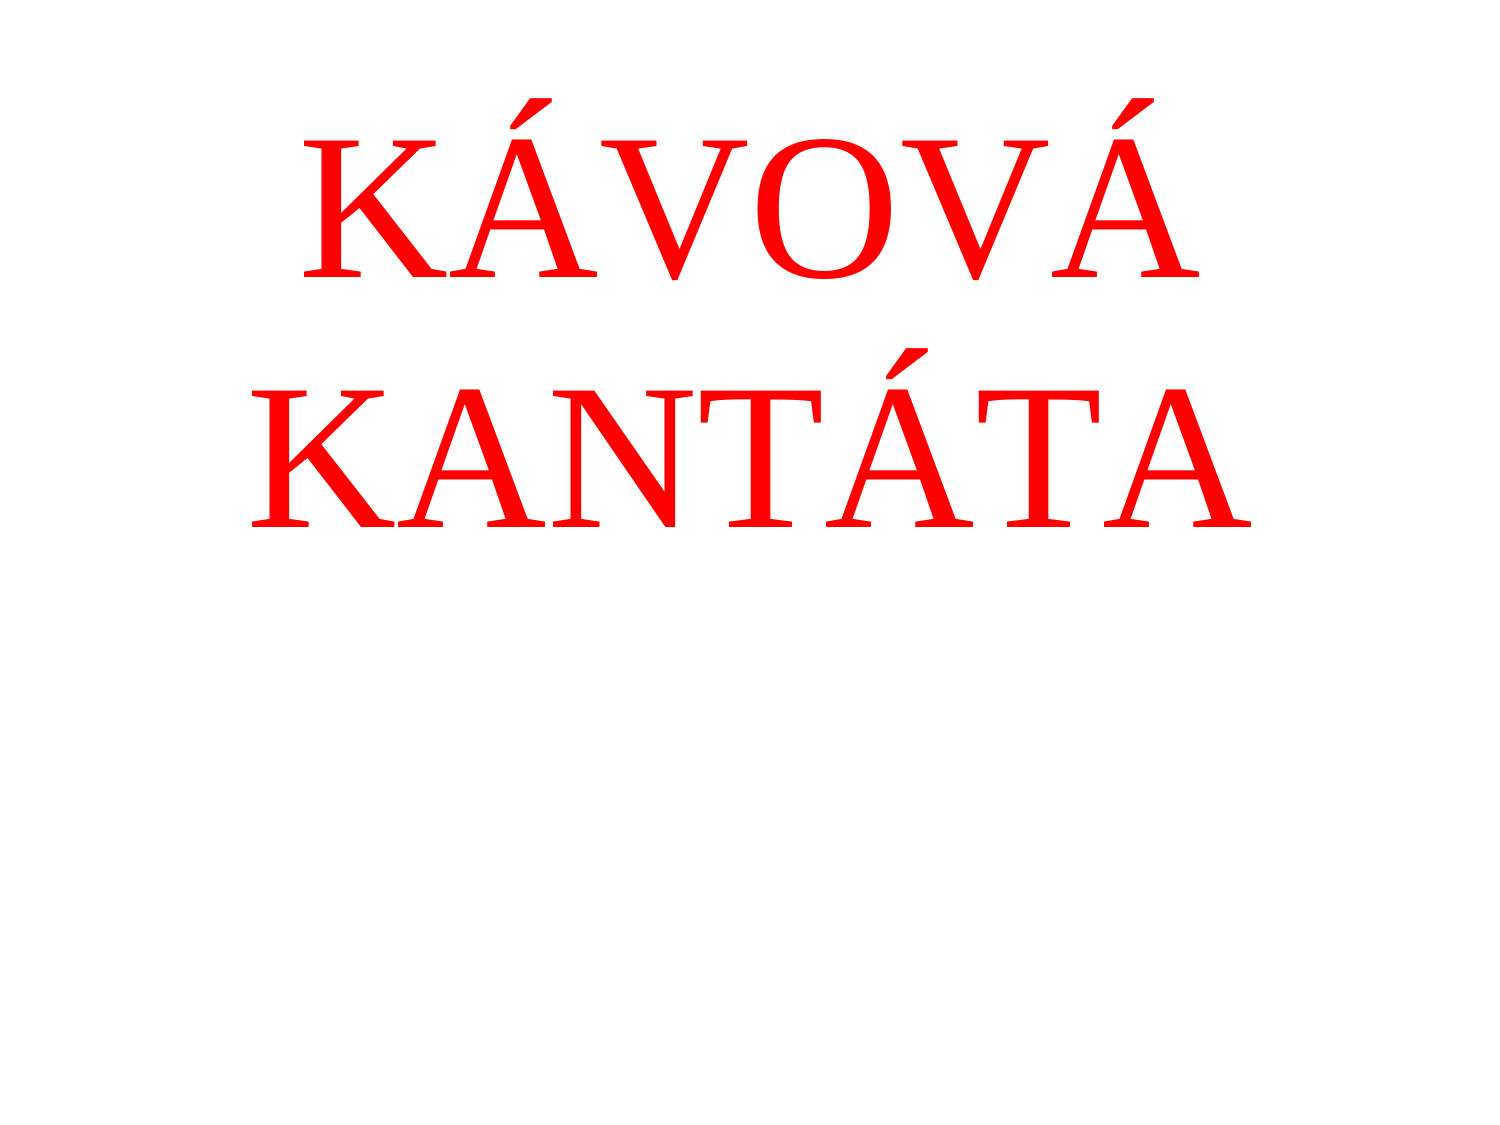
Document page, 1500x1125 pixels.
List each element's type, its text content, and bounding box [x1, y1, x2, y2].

title KÁVOVÁ KANTÁTA [112, 0, 1388, 577]
